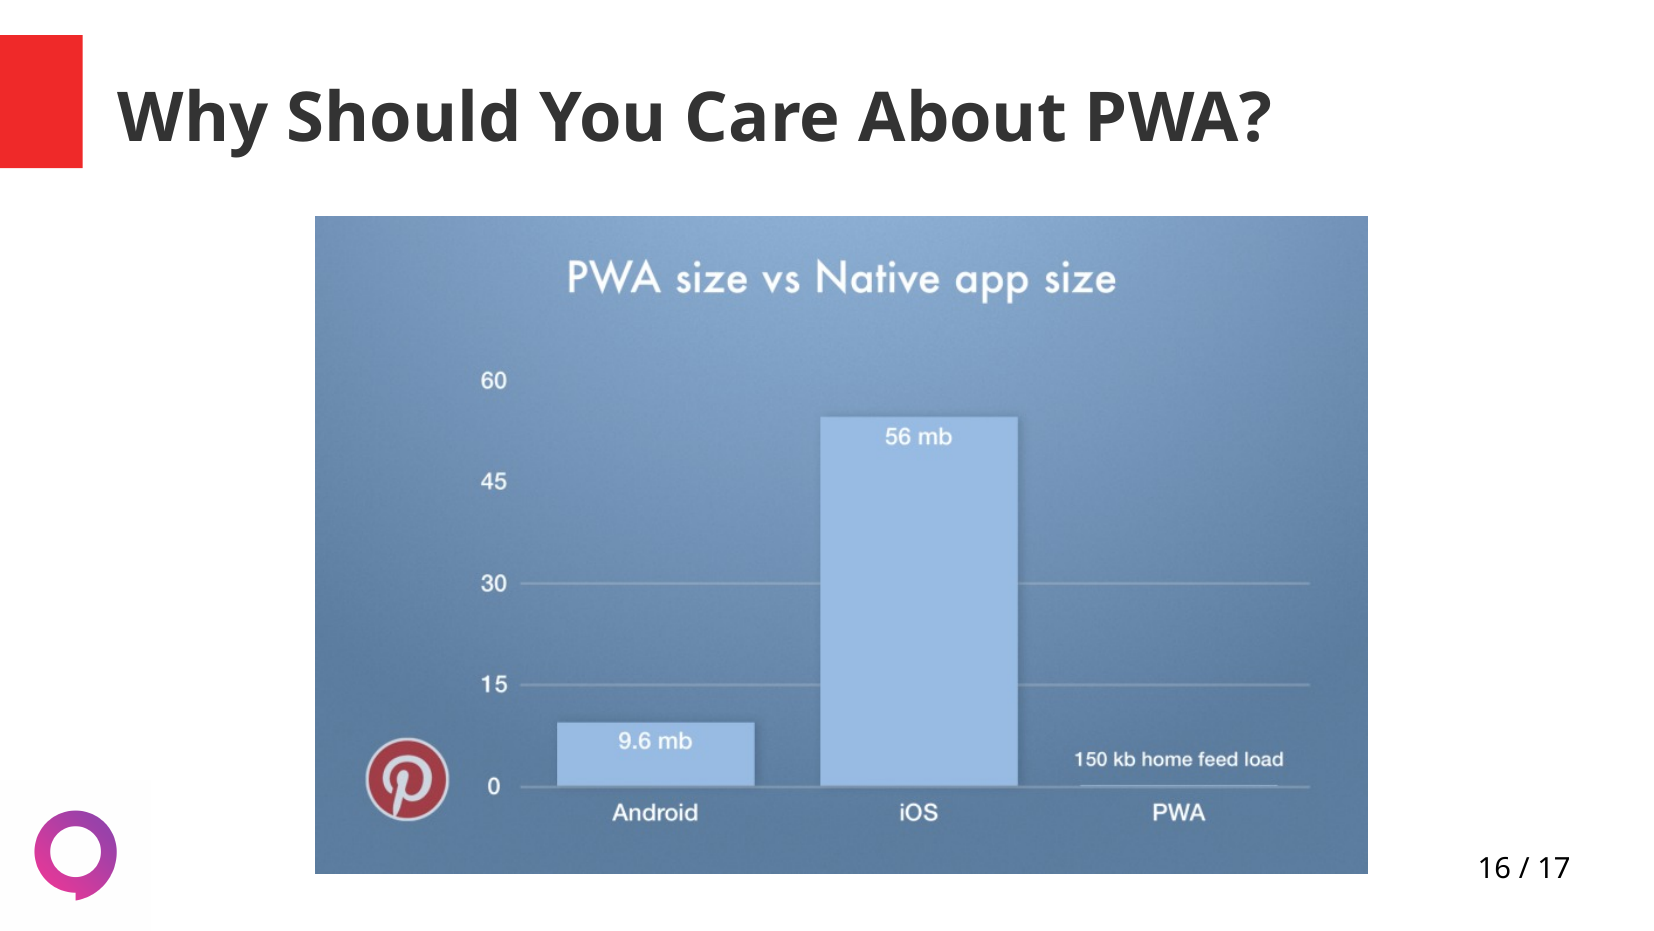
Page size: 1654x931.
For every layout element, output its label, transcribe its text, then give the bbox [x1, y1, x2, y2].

picture [0, 780, 151, 931]
title Why Should You Care About PWA? [117, 36, 1571, 193]
picture [315, 216, 1368, 874]
